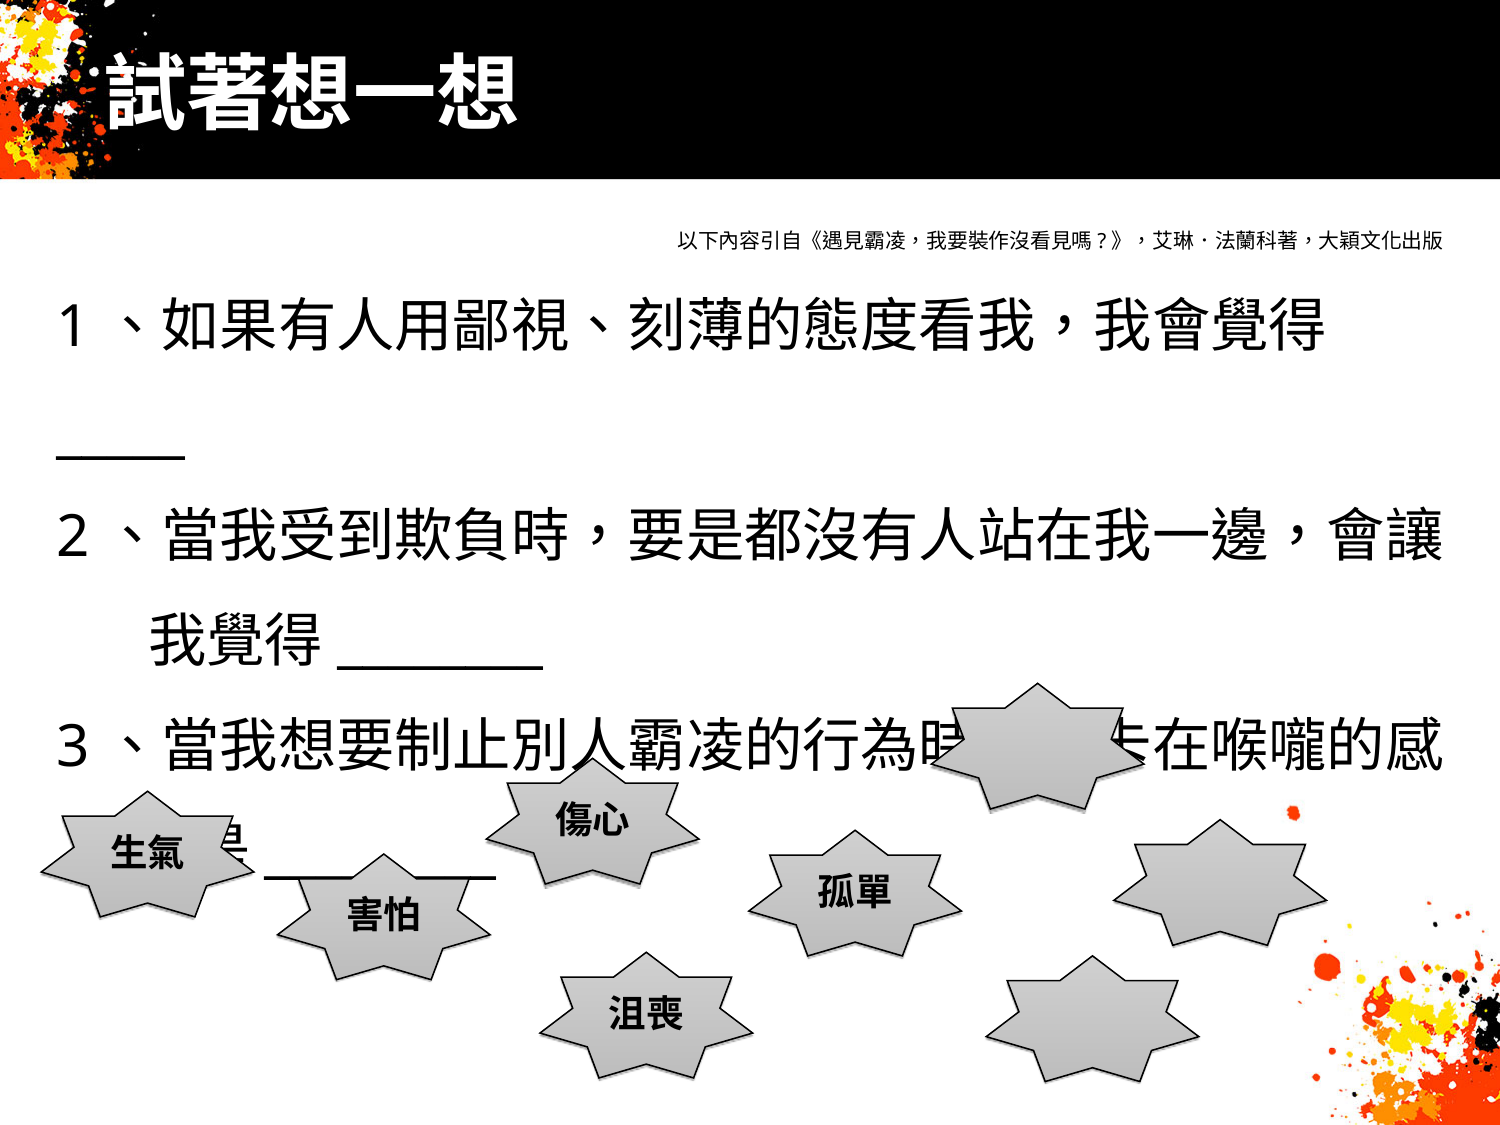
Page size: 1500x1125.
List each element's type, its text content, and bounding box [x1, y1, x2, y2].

text_box [1113, 819, 1327, 946]
text_box 生氣 [41, 791, 254, 917]
title 試著想一想 [88, 2, 1500, 179]
text_box [931, 683, 1145, 809]
text_box 沮喪 [540, 952, 753, 1078]
text_box 以下內容引自《遇見霸凌，我要裝作沒看見嗎?》，艾琳．法蘭科著，大穎文化出版 1、如果有人用鄙視、刻薄的態度看我，我會覺得_____ 2、當我受到欺負時，要是都沒有人站在我一邊，會讓 我覺得________ 3、當我想要制止別人霸凌的行為時，話卡在喉嚨的感 覺是_________ [41, 208, 1471, 792]
text_box [986, 955, 1199, 1082]
text_box 孤單 [748, 830, 962, 956]
text_box 傷心 [486, 758, 699, 884]
text_box 害怕 [277, 853, 491, 980]
